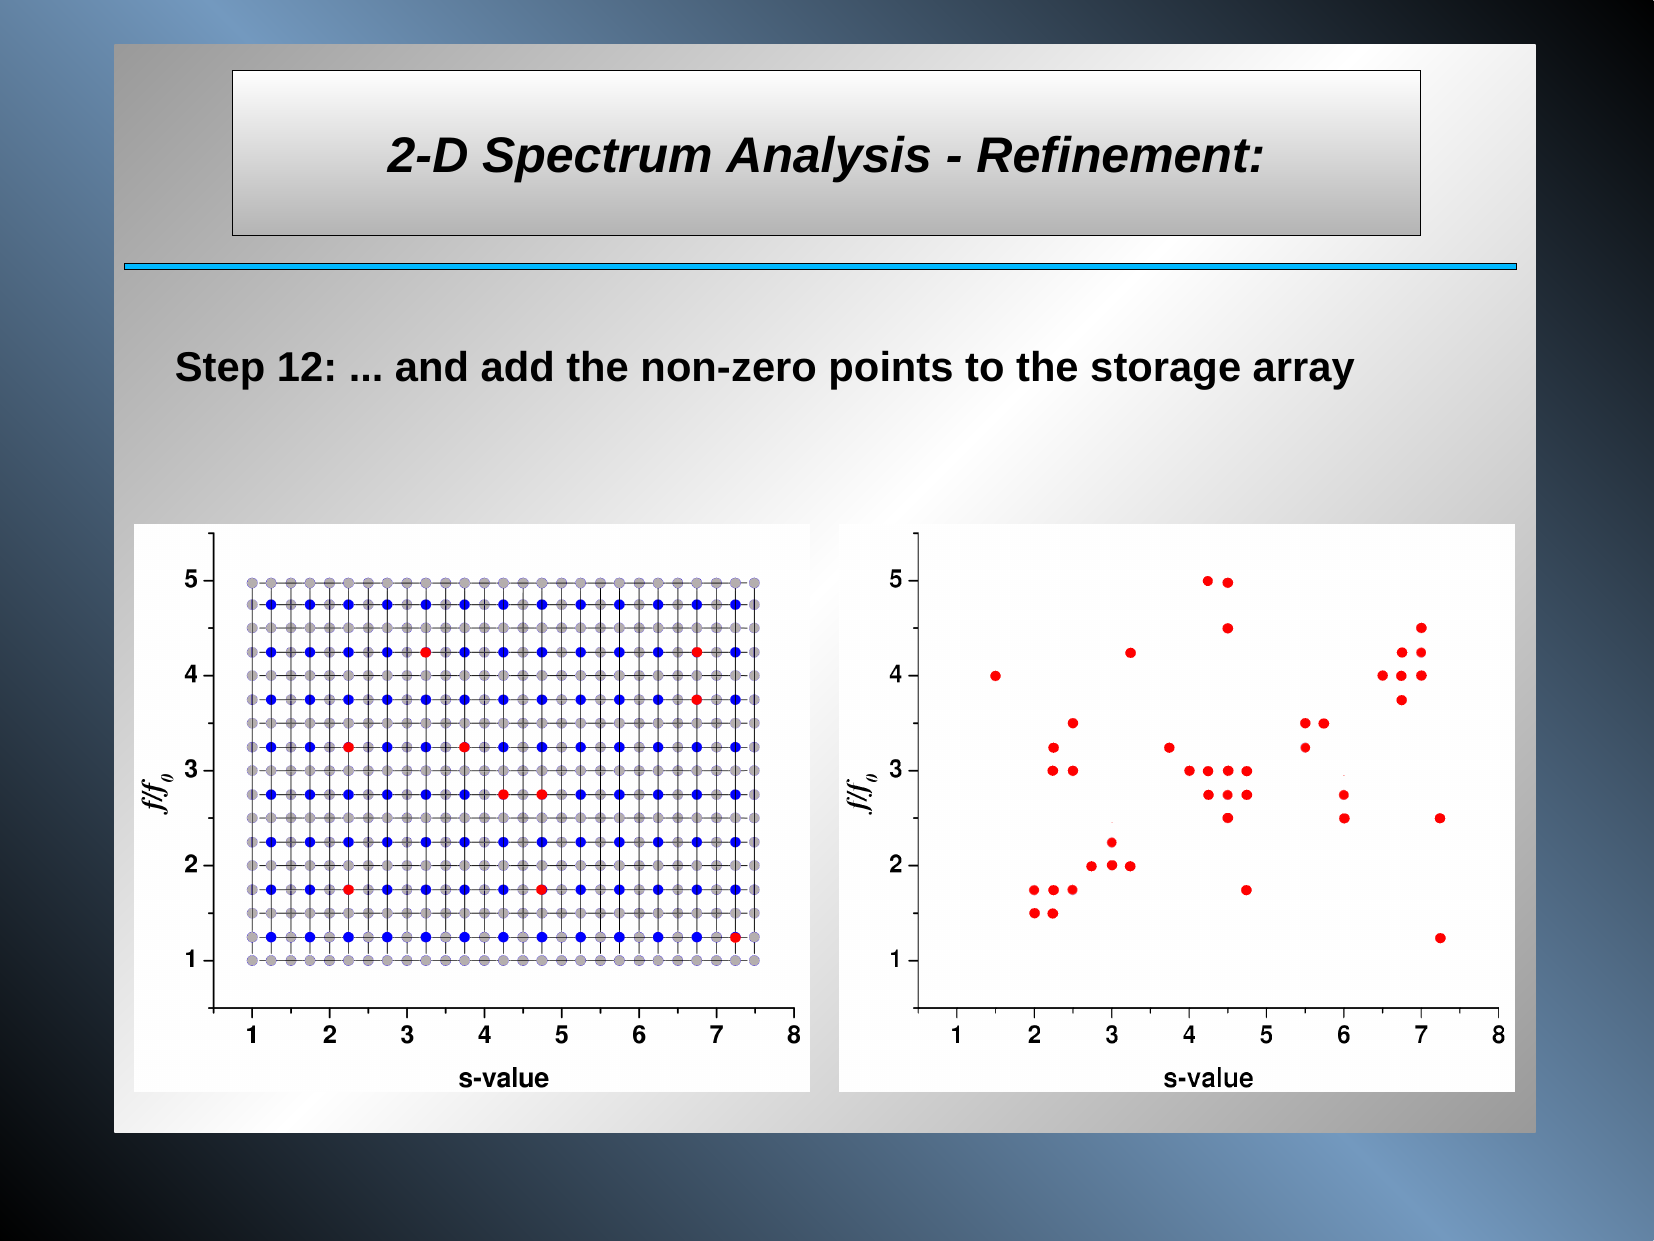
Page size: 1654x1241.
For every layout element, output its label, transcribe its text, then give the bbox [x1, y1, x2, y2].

text_box 2-D Spectrum Analysis - Refinement: [246, 127, 1407, 195]
text_box Step 12: ... and add the non-zero points to the storage array [137, 343, 1491, 403]
picture [839, 524, 1515, 1092]
text_box [124, 263, 1517, 270]
text_box [232, 70, 1421, 236]
picture [134, 524, 810, 1092]
